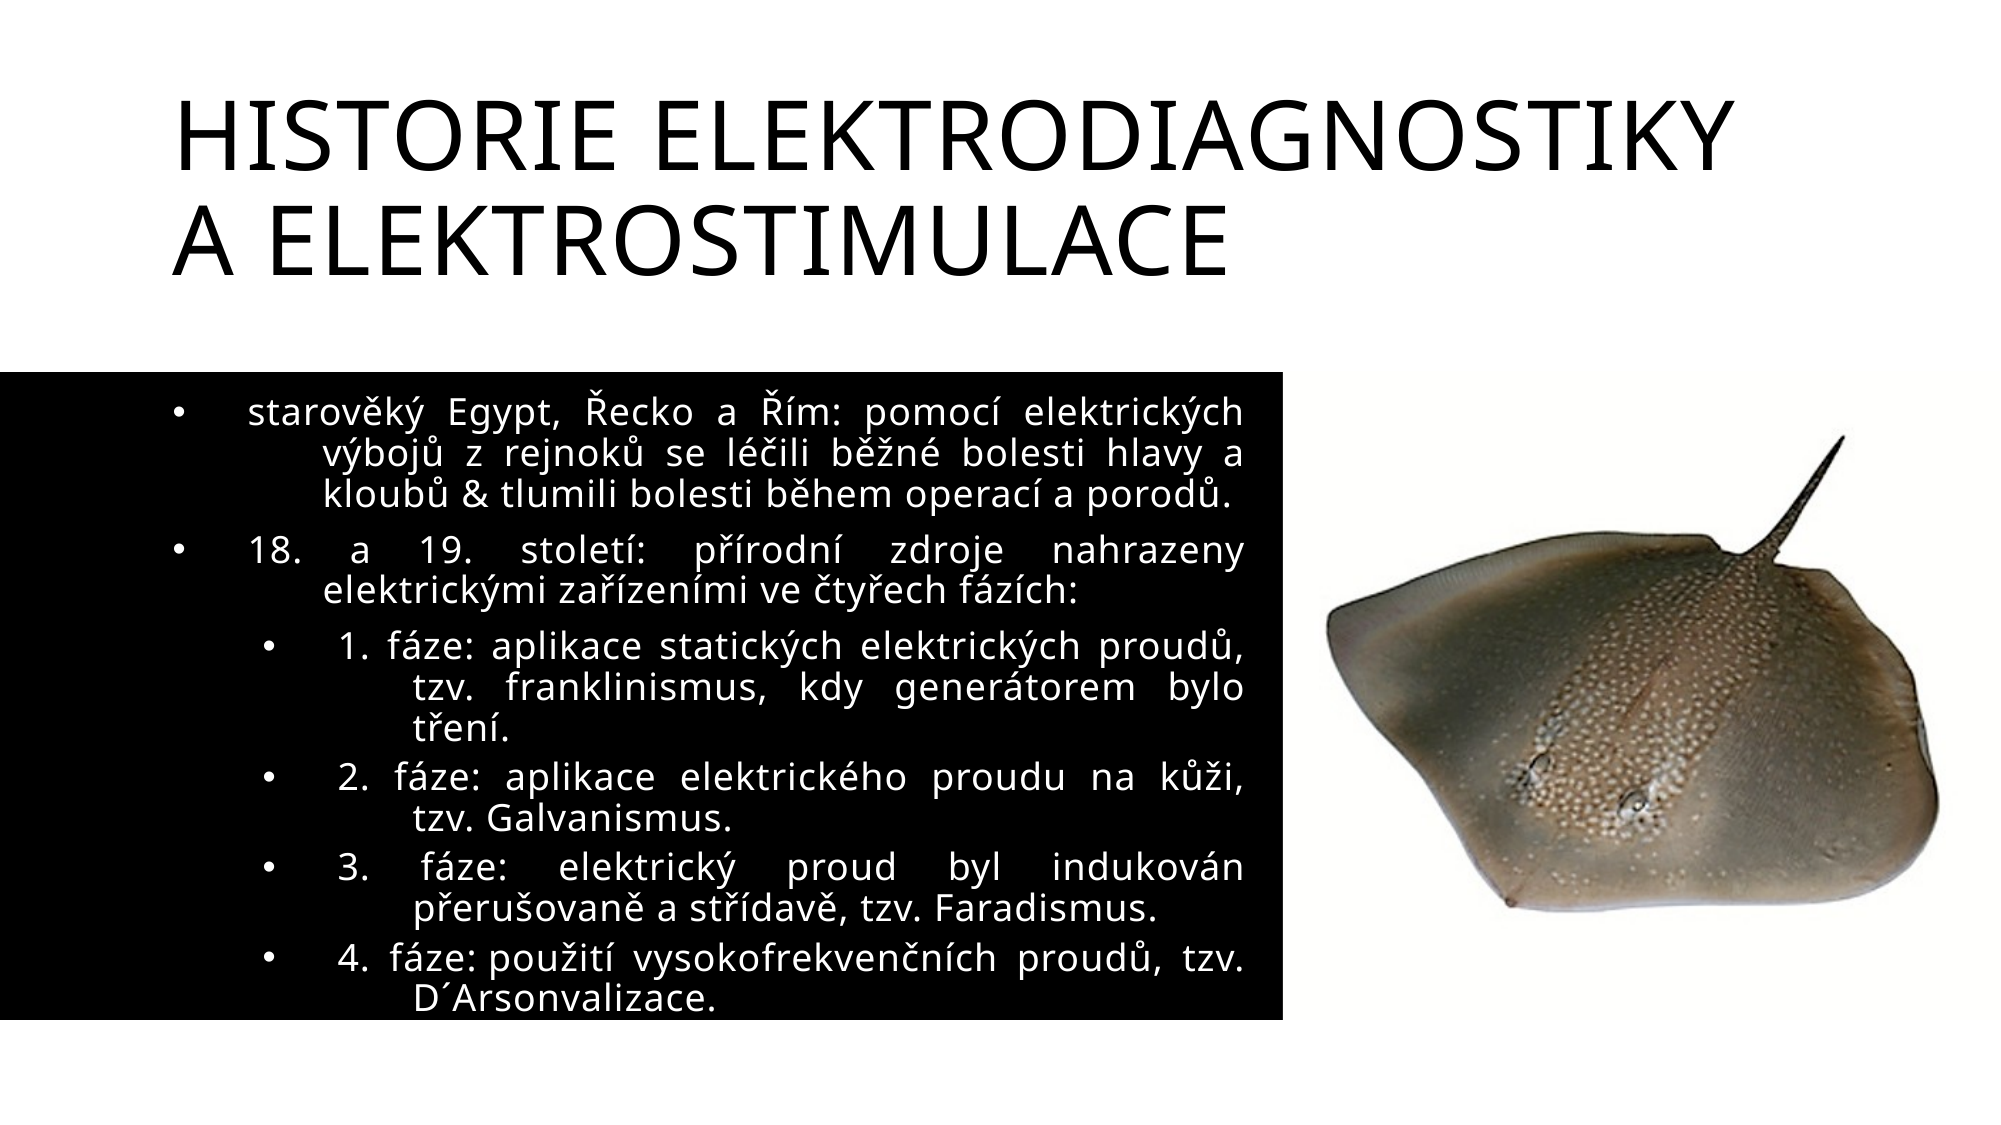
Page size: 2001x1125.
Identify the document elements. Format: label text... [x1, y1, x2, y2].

picture [1282, 371, 2000, 1020]
text_box [0, 0, 2000, 1125]
list starověký Egypt, Řecko a Řím: pomocí elektrických výbojů z rejnoků se léčili běžné bolesti hlavy a kloubů & tlumili bolesti během operací a porodů. 18. a 19. století: přírodní zdroje nahrazeny elektrickými zařízeními ve čtyřech fázích: 1. fáze: aplikace statických elektrických proudů, tzv. franklinismus, kdy generátorem bylo tření. 2. fáze: aplikace elektrického proudu na kůži, tzv. Galvanismus. 3. fáze: elektrický proud byl indukován přerušovaně a střídavě, tzv. Faradismus. 4. fáze: použití vysokofrekvenčních proudů, tzv. D´Arsonvalizace. [157, 346, 1263, 1111]
title Historie elektrodiagnostiky a elektrostimulace [157, 52, 1842, 332]
